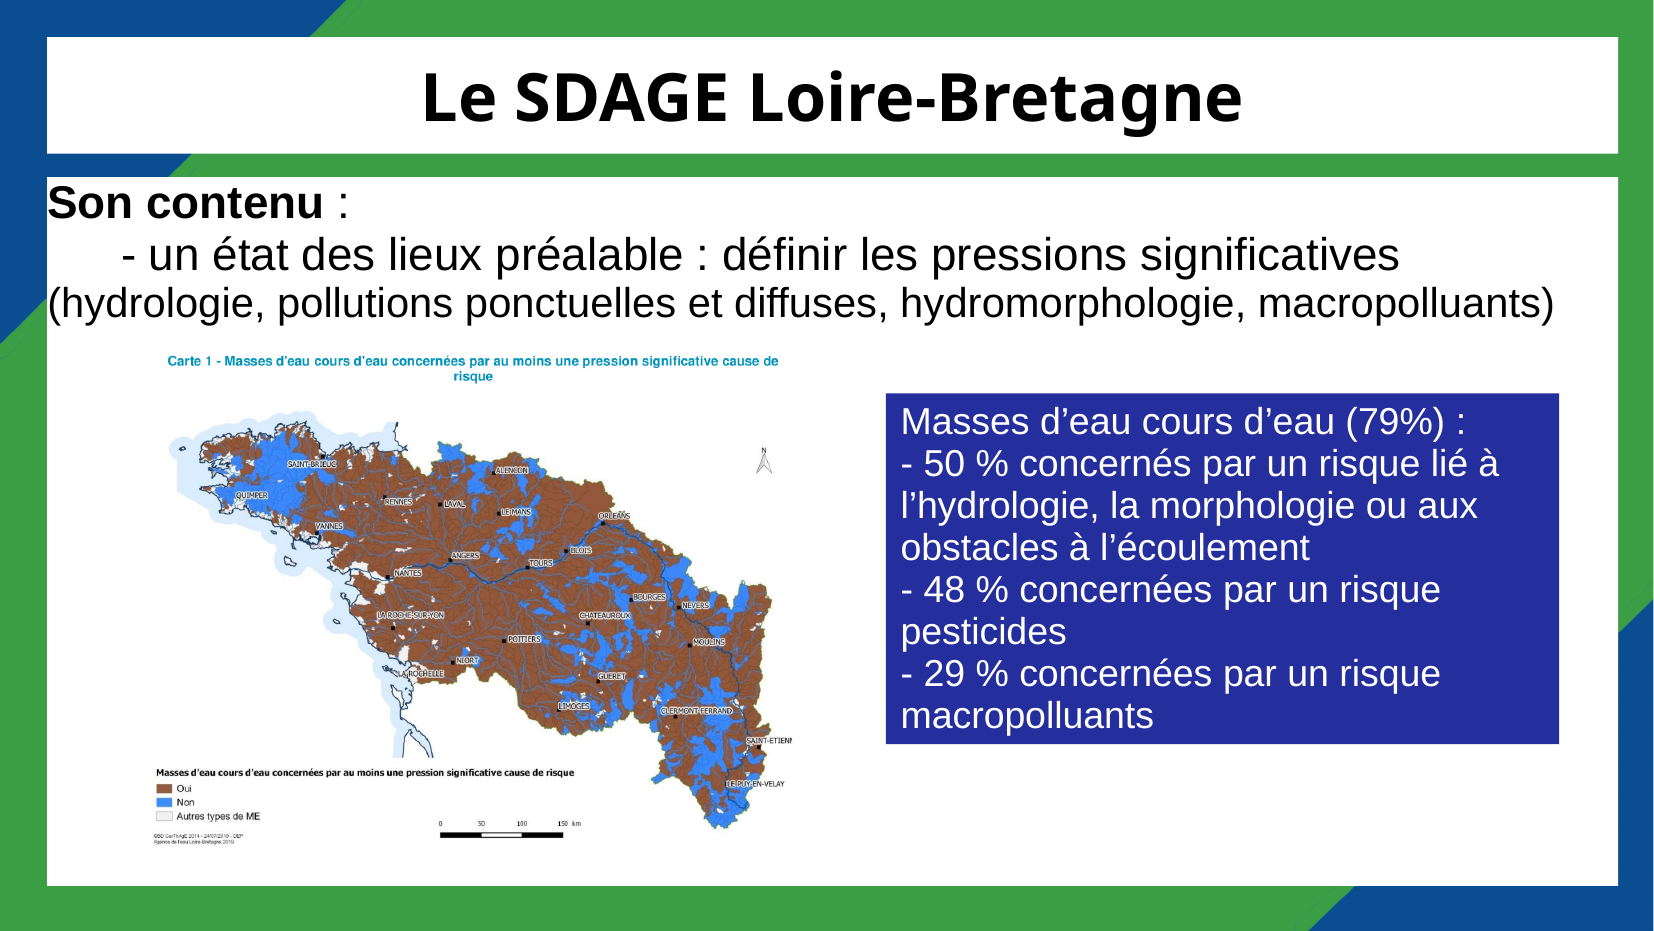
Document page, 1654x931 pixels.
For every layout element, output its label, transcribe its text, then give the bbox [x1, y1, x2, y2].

title Son contenu : - un état des lieux préalable : définir les pressions significatives (hydrologie, pollutions ponctuelles et diffuses, hydromorphologie, macropolluants) [47, 177, 1619, 886]
title Le SDAGE Loire-Bretagne [47, 37, 1619, 154]
picture [0, 0, 1654, 931]
text_box Masses d’eau cours d’eau (79%) : - 50 % concernés par un risque lié à l’hydrologie, la morphologie ou aux obstacles à l’écoulement - 48 % concernées par un risque pesticides - 29 % concernées par un risque macropolluants [885, 393, 1560, 745]
